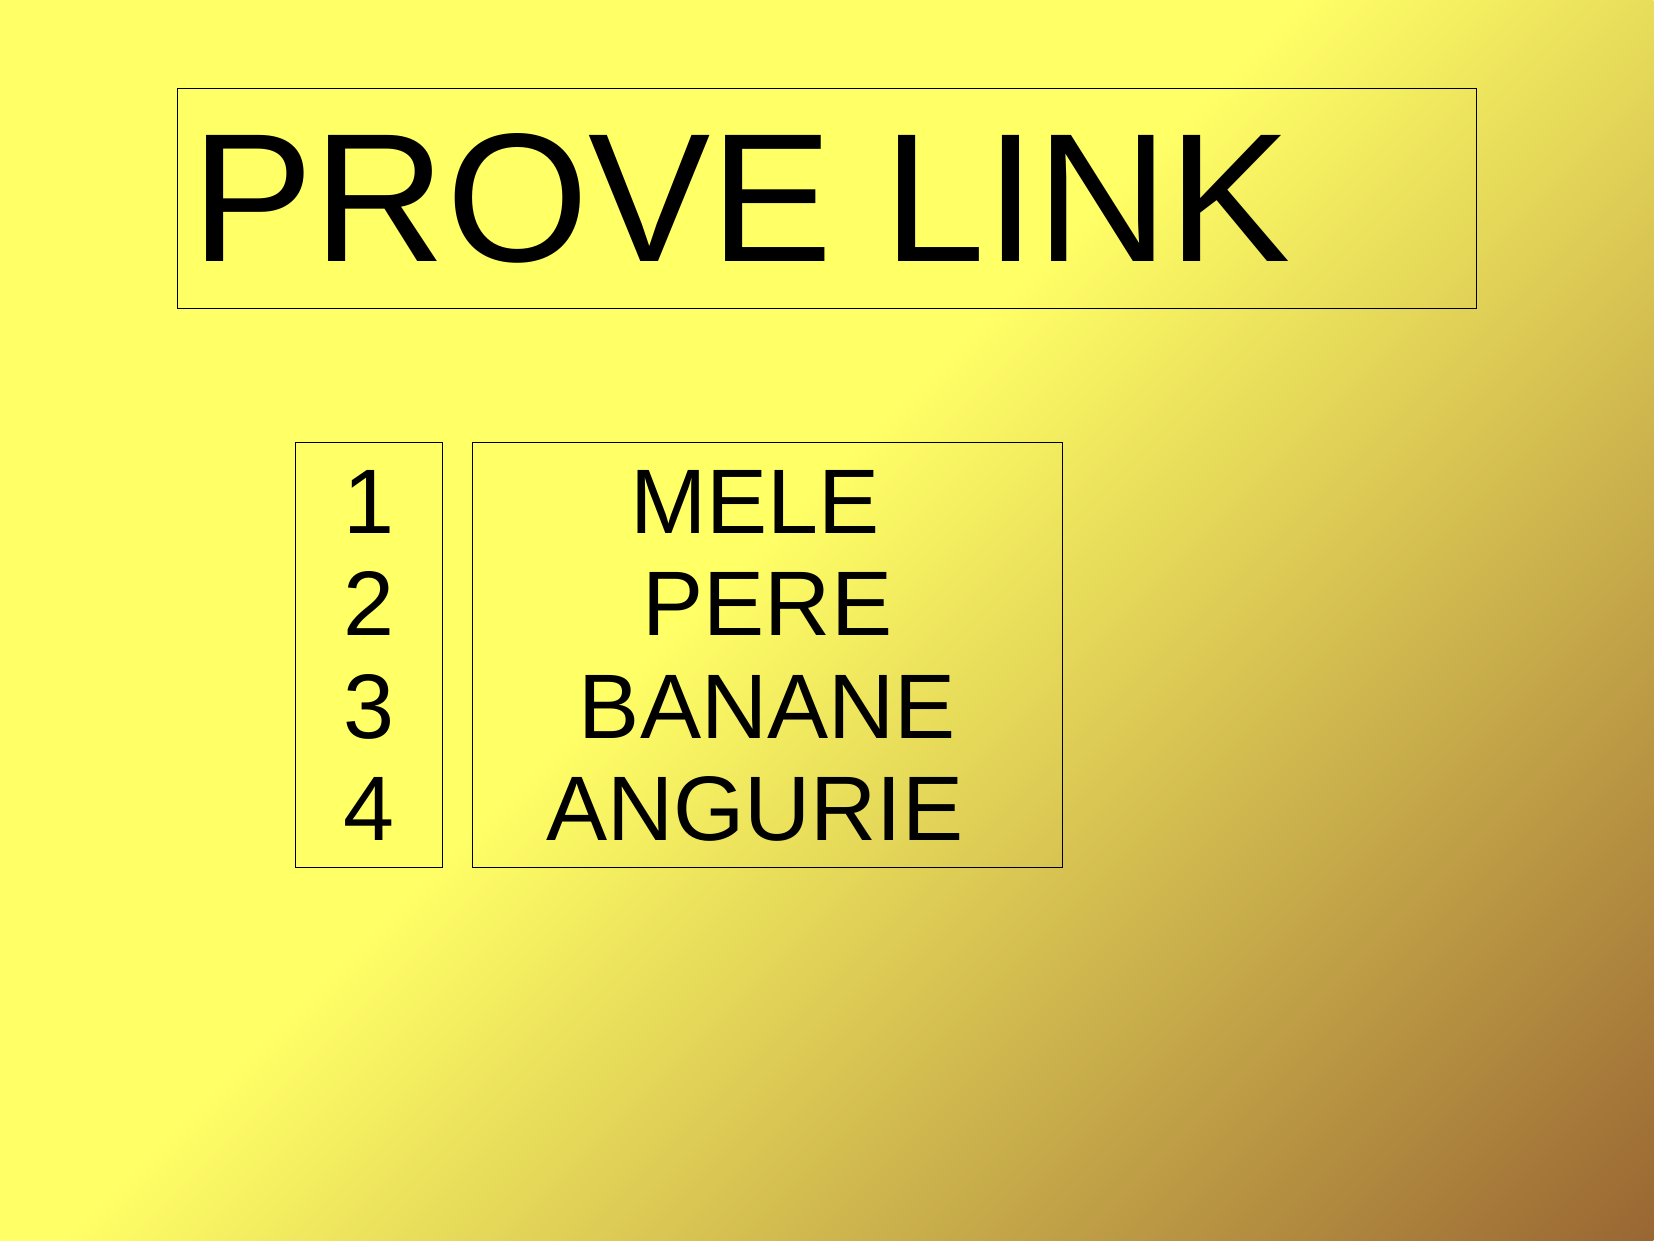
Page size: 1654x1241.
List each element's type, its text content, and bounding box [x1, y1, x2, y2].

text_box 1 2 3 4 [295, 442, 443, 868]
text_box PROVE LINK [177, 88, 1477, 309]
text_box MELE PERE BANANE ANGURIE [472, 442, 1063, 868]
